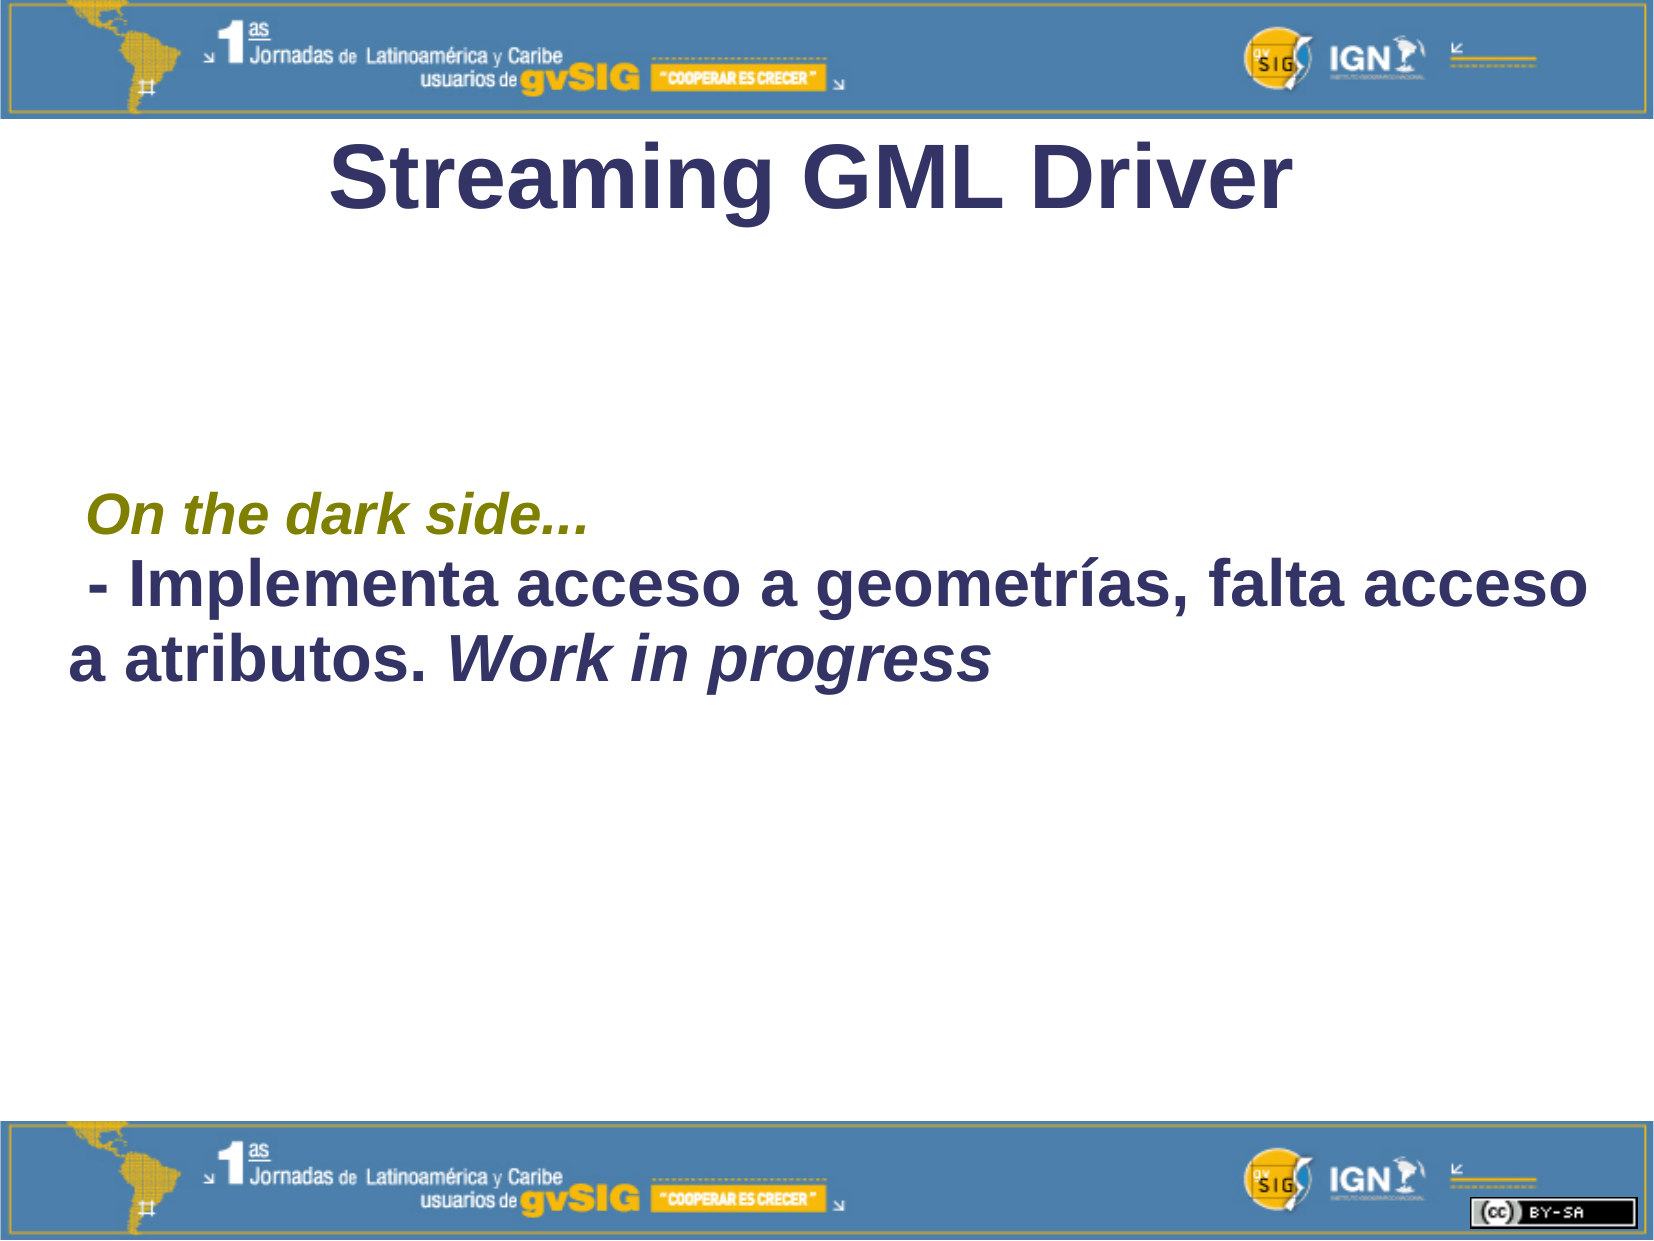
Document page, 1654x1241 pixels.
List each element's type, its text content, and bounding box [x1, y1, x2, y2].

text_box On the dark side... - Implementa acceso a geometrías, falta acceso a atributos. Work in progress [69, 195, 1595, 1123]
text_box Streaming GML Driver [118, 118, 1506, 195]
picture [0, 0, 1654, 119]
picture [0, 1121, 1654, 1241]
